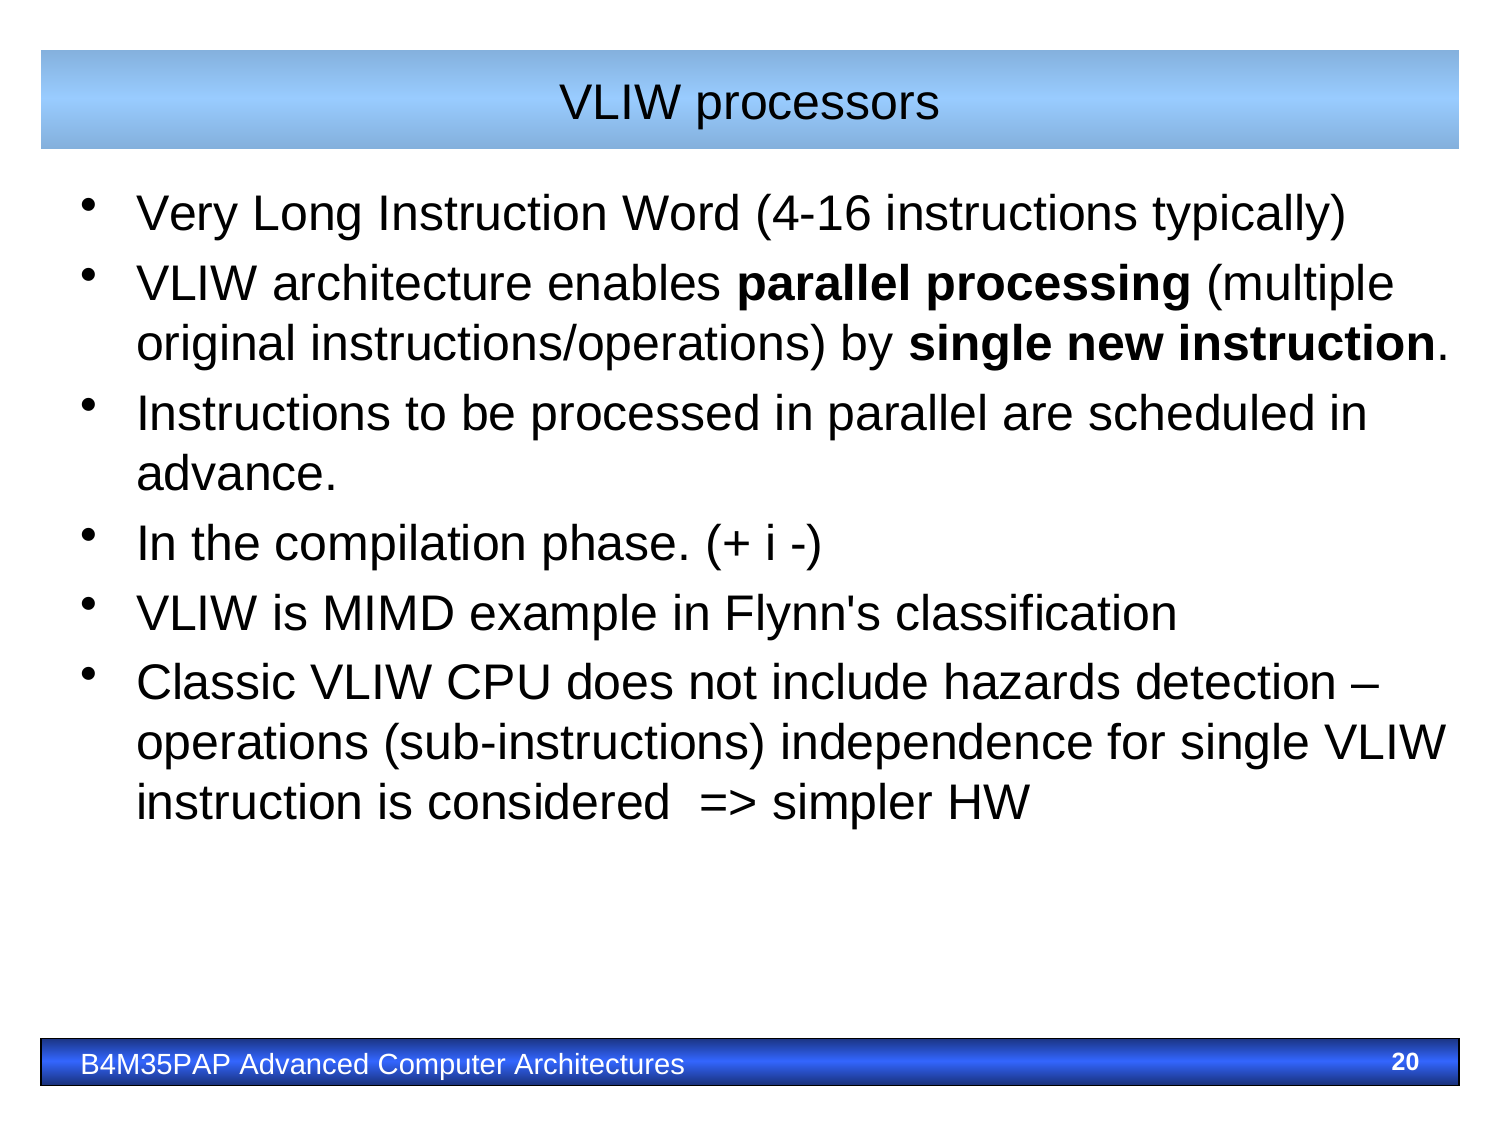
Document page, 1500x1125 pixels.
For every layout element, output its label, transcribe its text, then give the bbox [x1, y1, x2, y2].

title VLIW processors [41, 50, 1459, 149]
list Very Long Instruction Word (4-16 instructions typically) VLIW architecture enables parallel processing (multiple original instructions/operations) by single new instruction. Instructions to be processed in parallel are scheduled in advance. In the compilation phase. (+ i -) VLIW is MIMD example in Flynn's classification Classic VLIW CPU does not include hazards detection – operations (sub-instructions) independence for single VLIW instruction is considered => simpler HW [64, 172, 1477, 1000]
